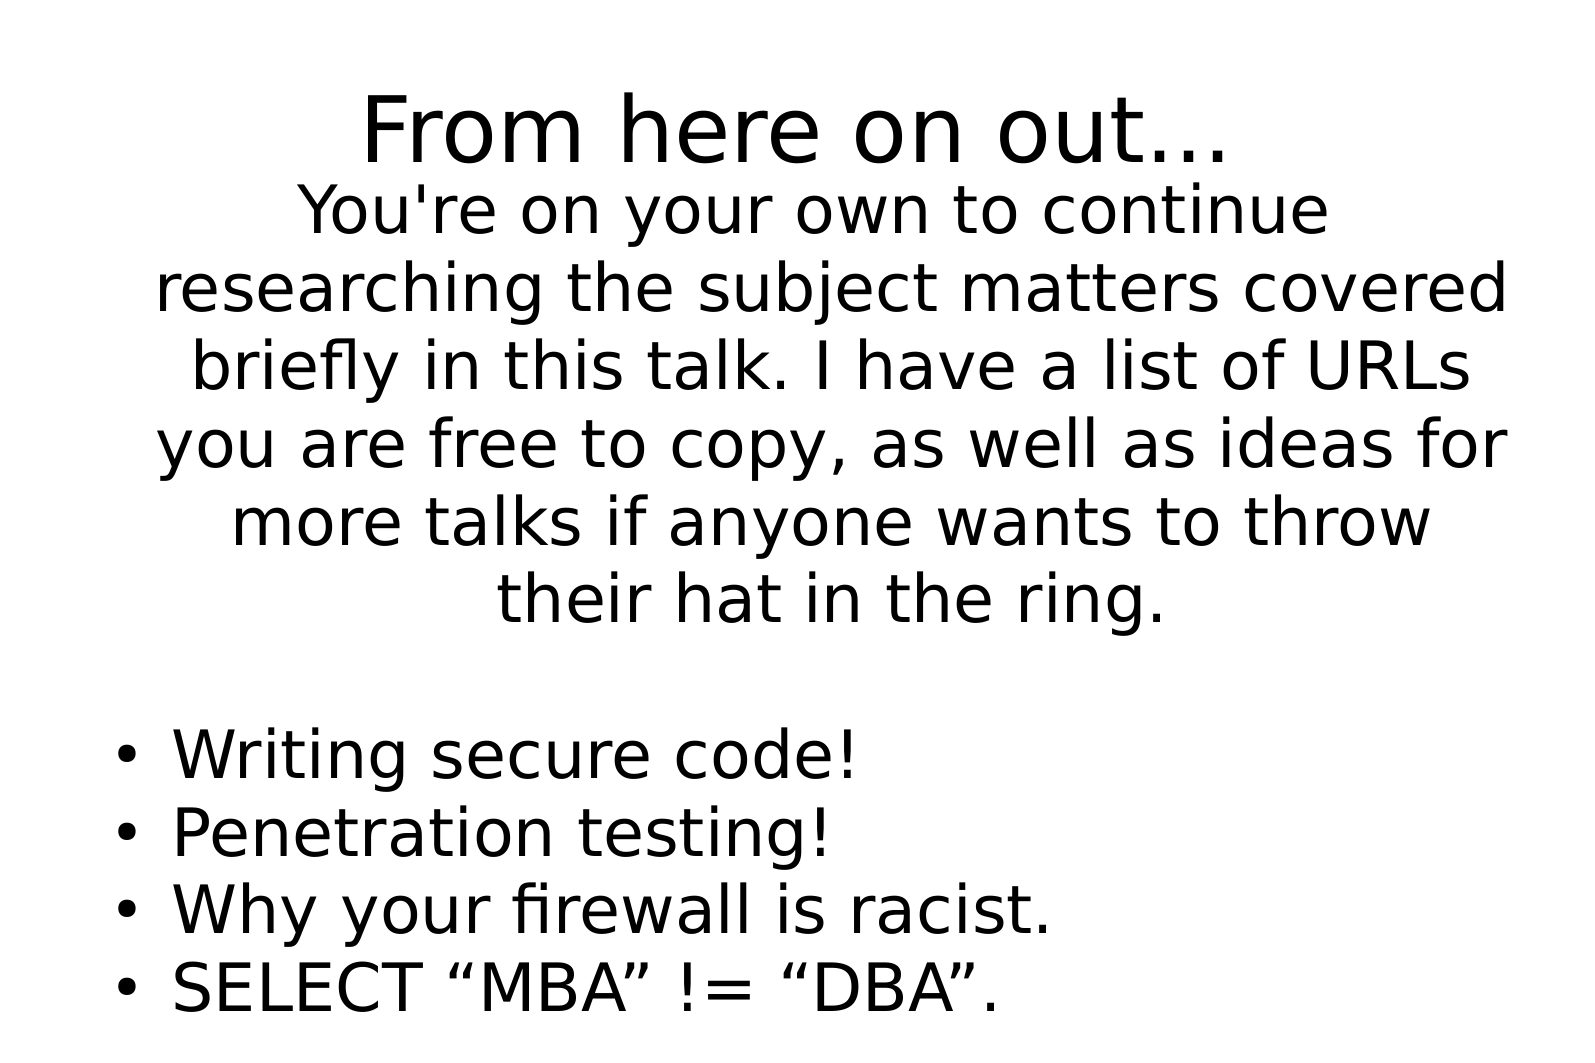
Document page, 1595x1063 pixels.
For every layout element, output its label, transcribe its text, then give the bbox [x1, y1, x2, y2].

subtitle You're on your own to continue researching the subject matters covered briefly in this talk. I have a list of URLs you are free to copy, as well as ideas for more talks if anyone wants to throw their hat in the ring. Writing secure code! Penetration testing! Why your firewall is racist. SELECT “MBA” != “DBA”. [79, 171, 1515, 1028]
title From here on out... [79, 49, 1515, 171]
